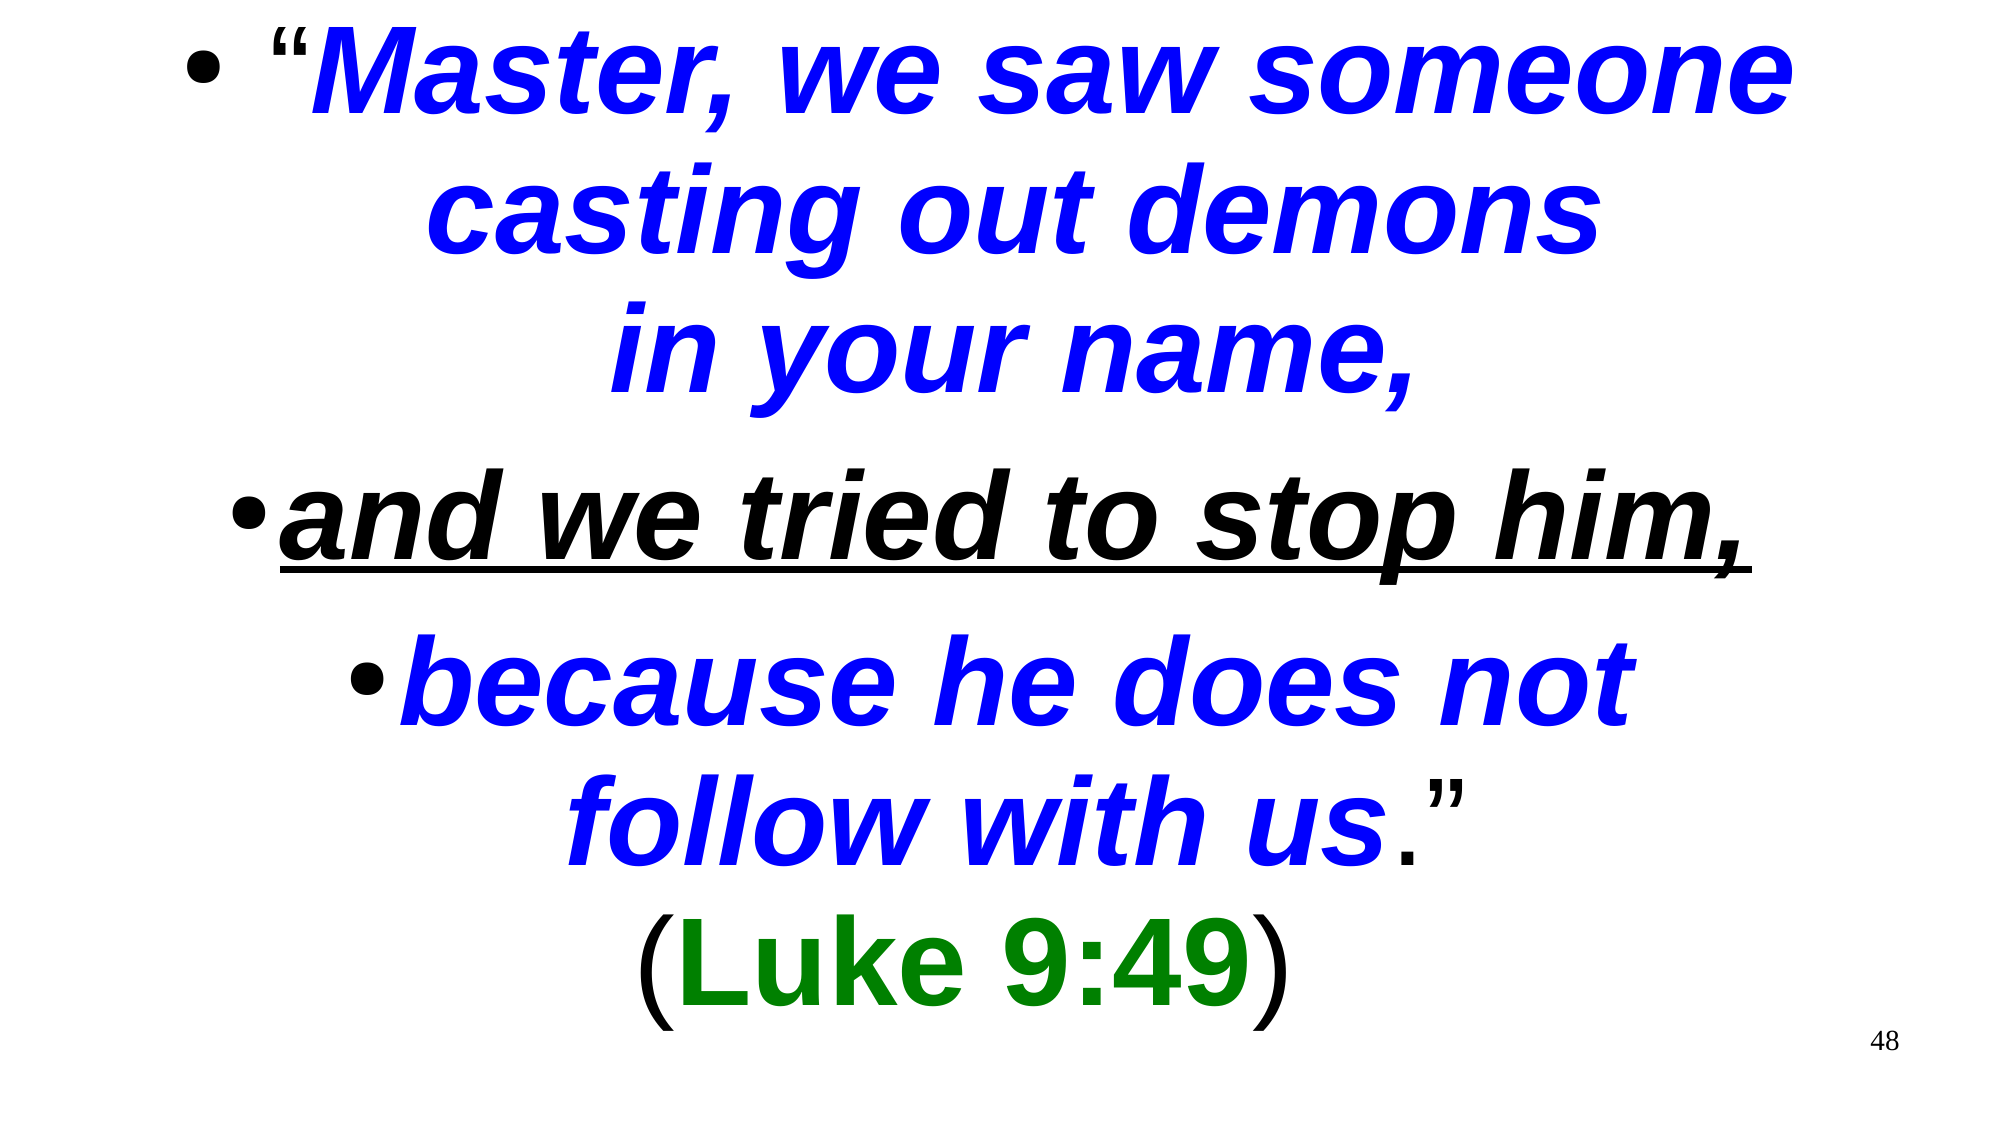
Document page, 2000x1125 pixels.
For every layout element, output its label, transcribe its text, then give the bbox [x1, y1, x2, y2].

list “Master, we saw someone casting out demons in your name, and we tried to stop him, because he does not follow with us.” (Luke 9:49) [0, 0, 1996, 1123]
